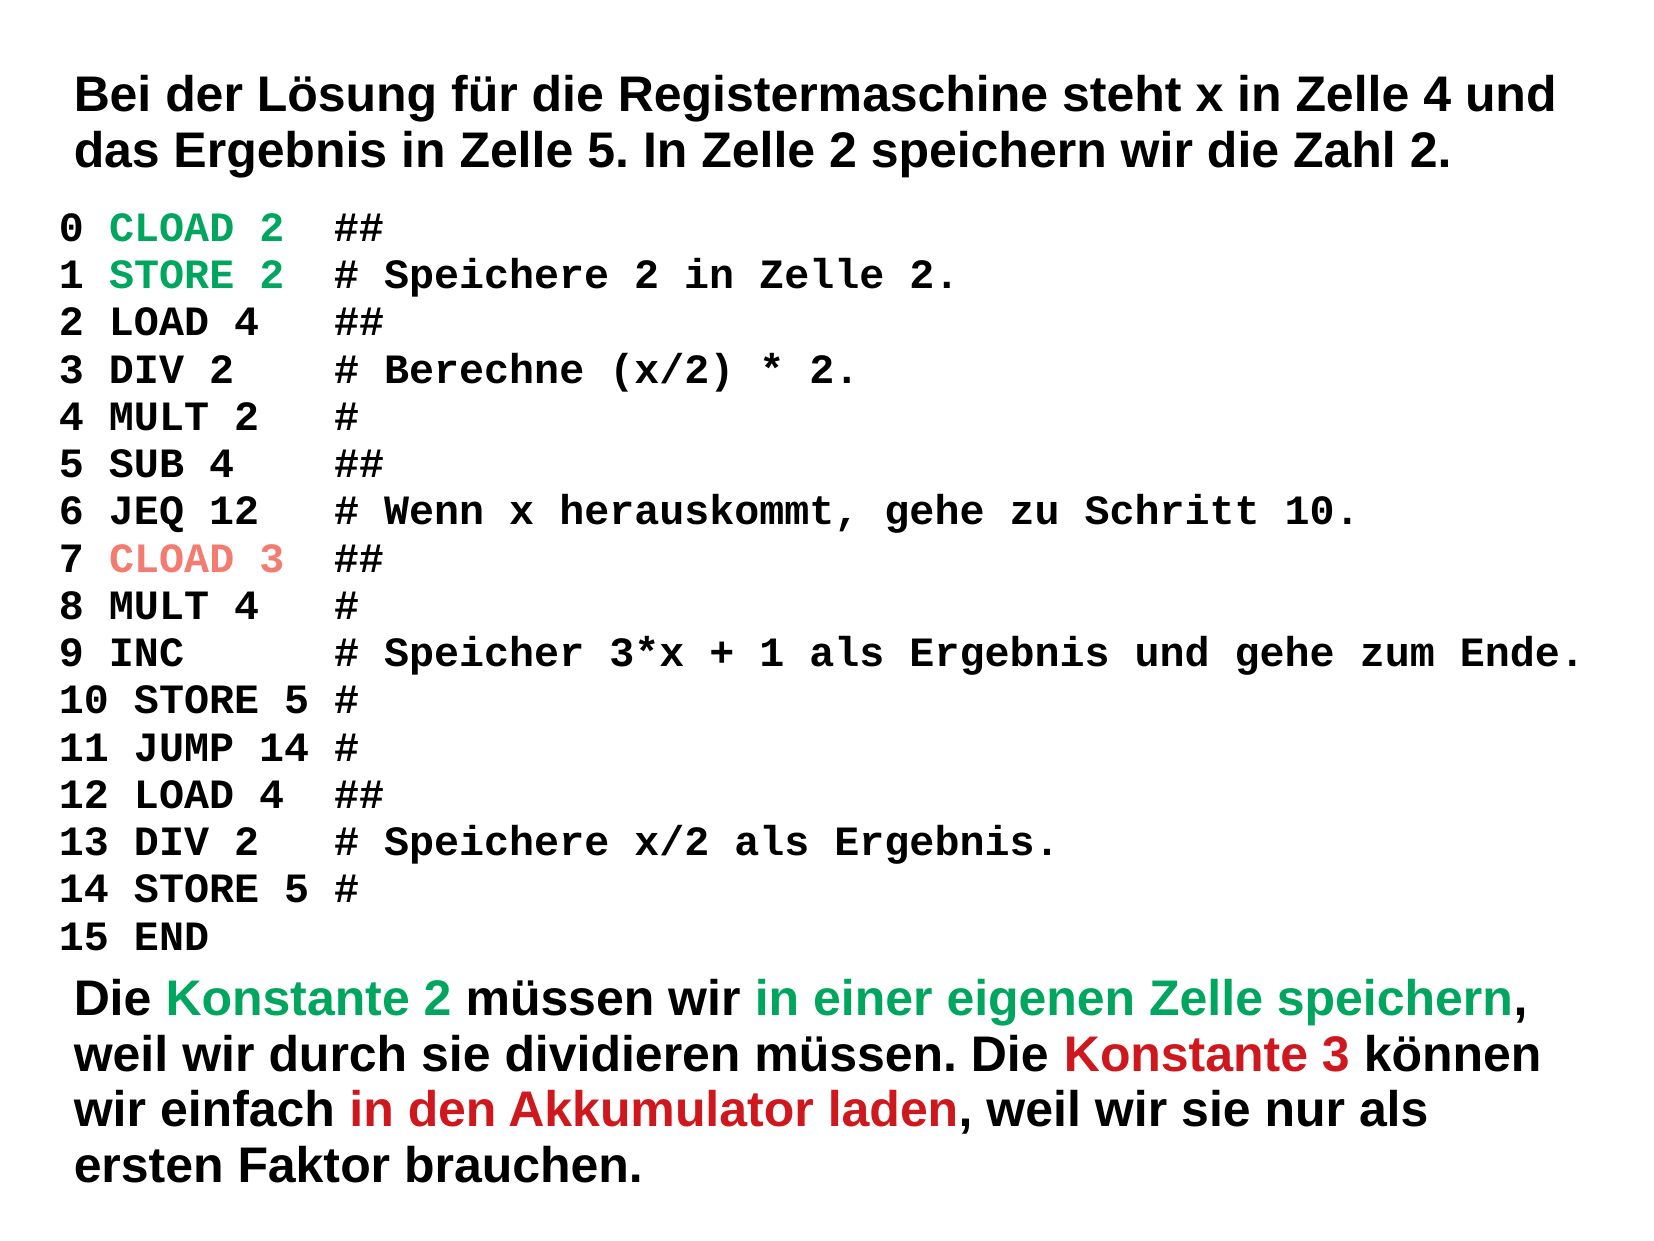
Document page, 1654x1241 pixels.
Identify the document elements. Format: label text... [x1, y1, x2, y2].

text_box Bei der Lösung für die Registermaschine steht x in Zelle 4 und das Ergebnis in Zelle 5. In Zelle 2 speichern wir die Zahl 2. [59, 59, 1595, 186]
text_box Die Konstante 2 müssen wir in einer eigenen Zelle speichern, weil wir durch sie dividieren müssen. Die Konstante 3 können wir einfach in den Akkumulator laden, weil wir sie nur als ersten Faktor brauchen. [59, 962, 1595, 1201]
title 0 CLOAD 2 ## 1 STORE 2 # Speichere 2 in Zelle 2. 2 LOAD 4 ## 3 DIV 2 # Berechne (x/2) * 2. 4 MULT 2 # 5 SUB 4 ## 6 JEQ 12 # Wenn x herauskommt, gehe zu Schritt 10. 7 CLOAD 3 ## 8 MULT 4 # 9 INC # Speicher 3*x + 1 als Ergebnis und gehe zum Ende. 10 STORE 5 # 11 JUMP 14 # 12 LOAD 4 ## 13 DIV 2 # Speichere x/2 als Ergebnis. 14 STORE 5 # 15 END [59, 206, 1595, 962]
